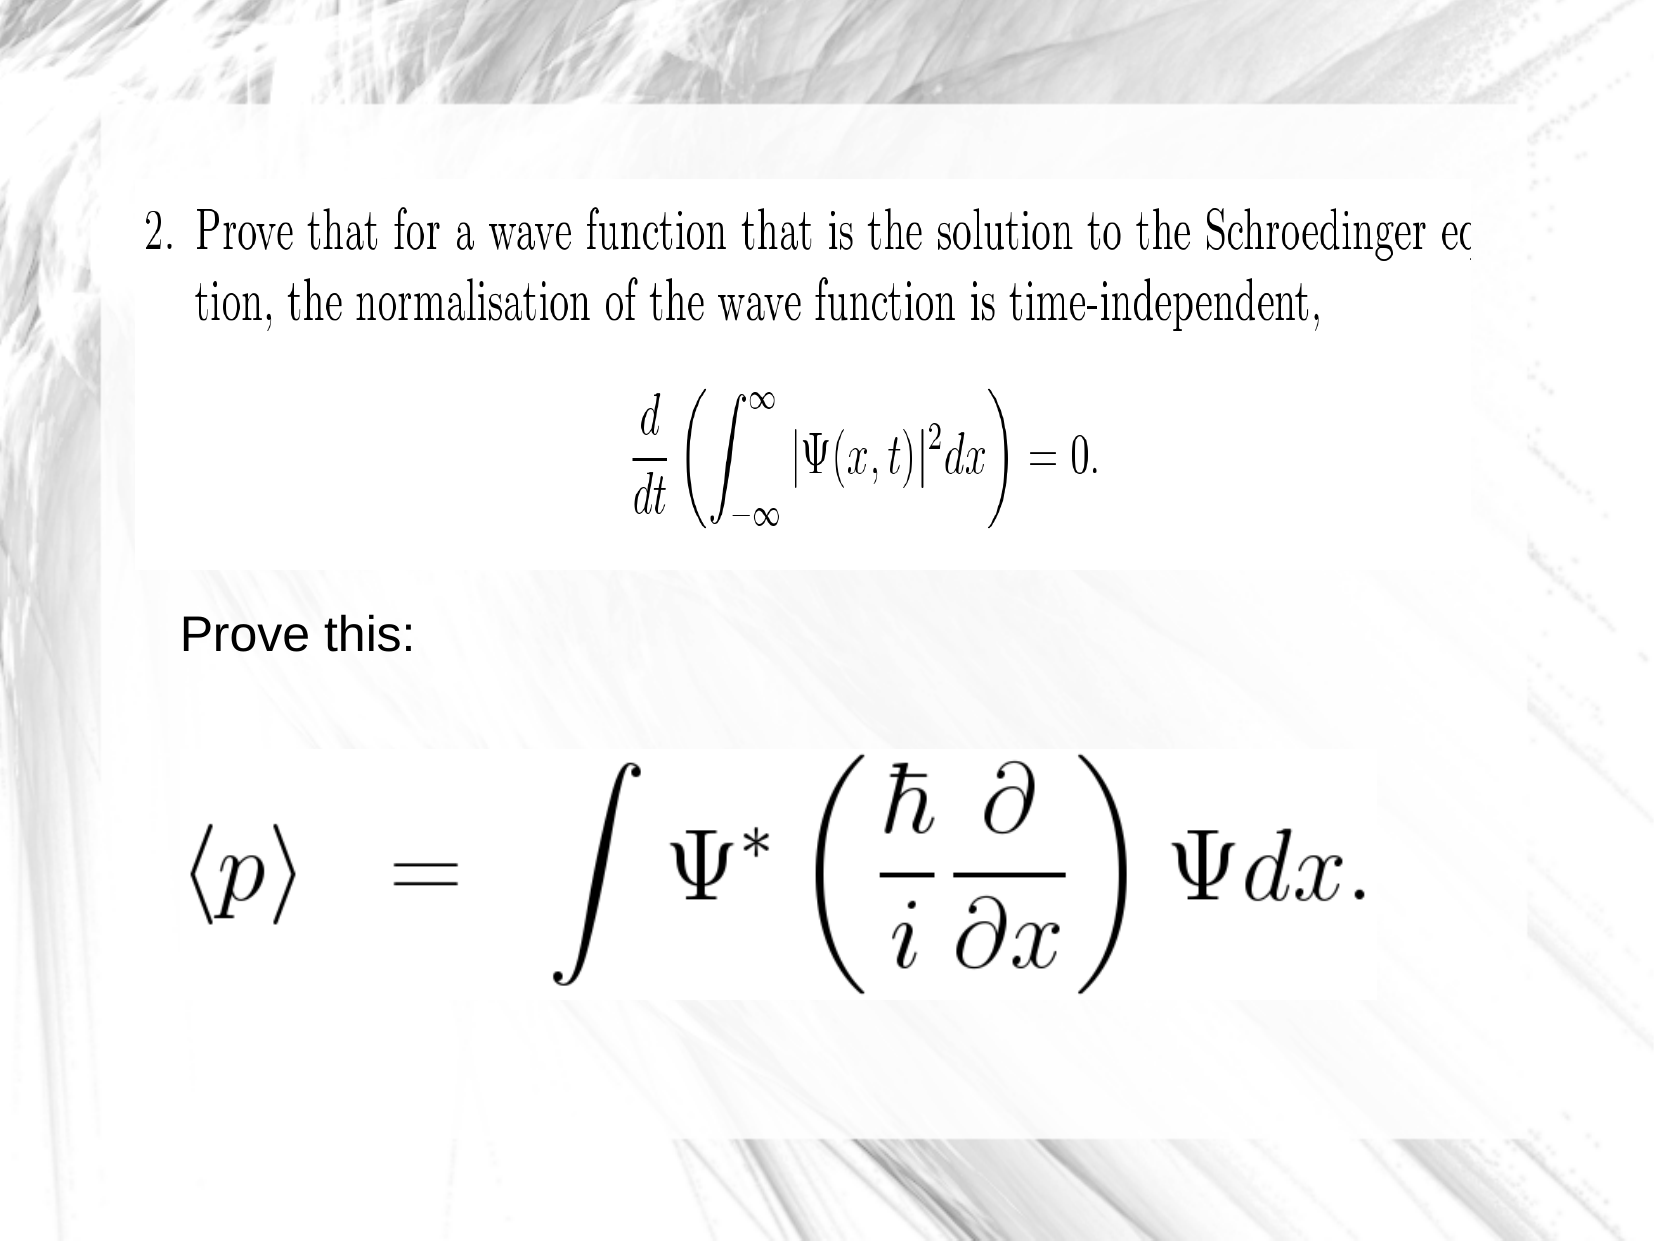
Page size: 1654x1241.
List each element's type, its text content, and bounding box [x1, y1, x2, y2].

text_box Prove this: [165, 600, 1021, 671]
picture [0, 0, 1654, 1241]
